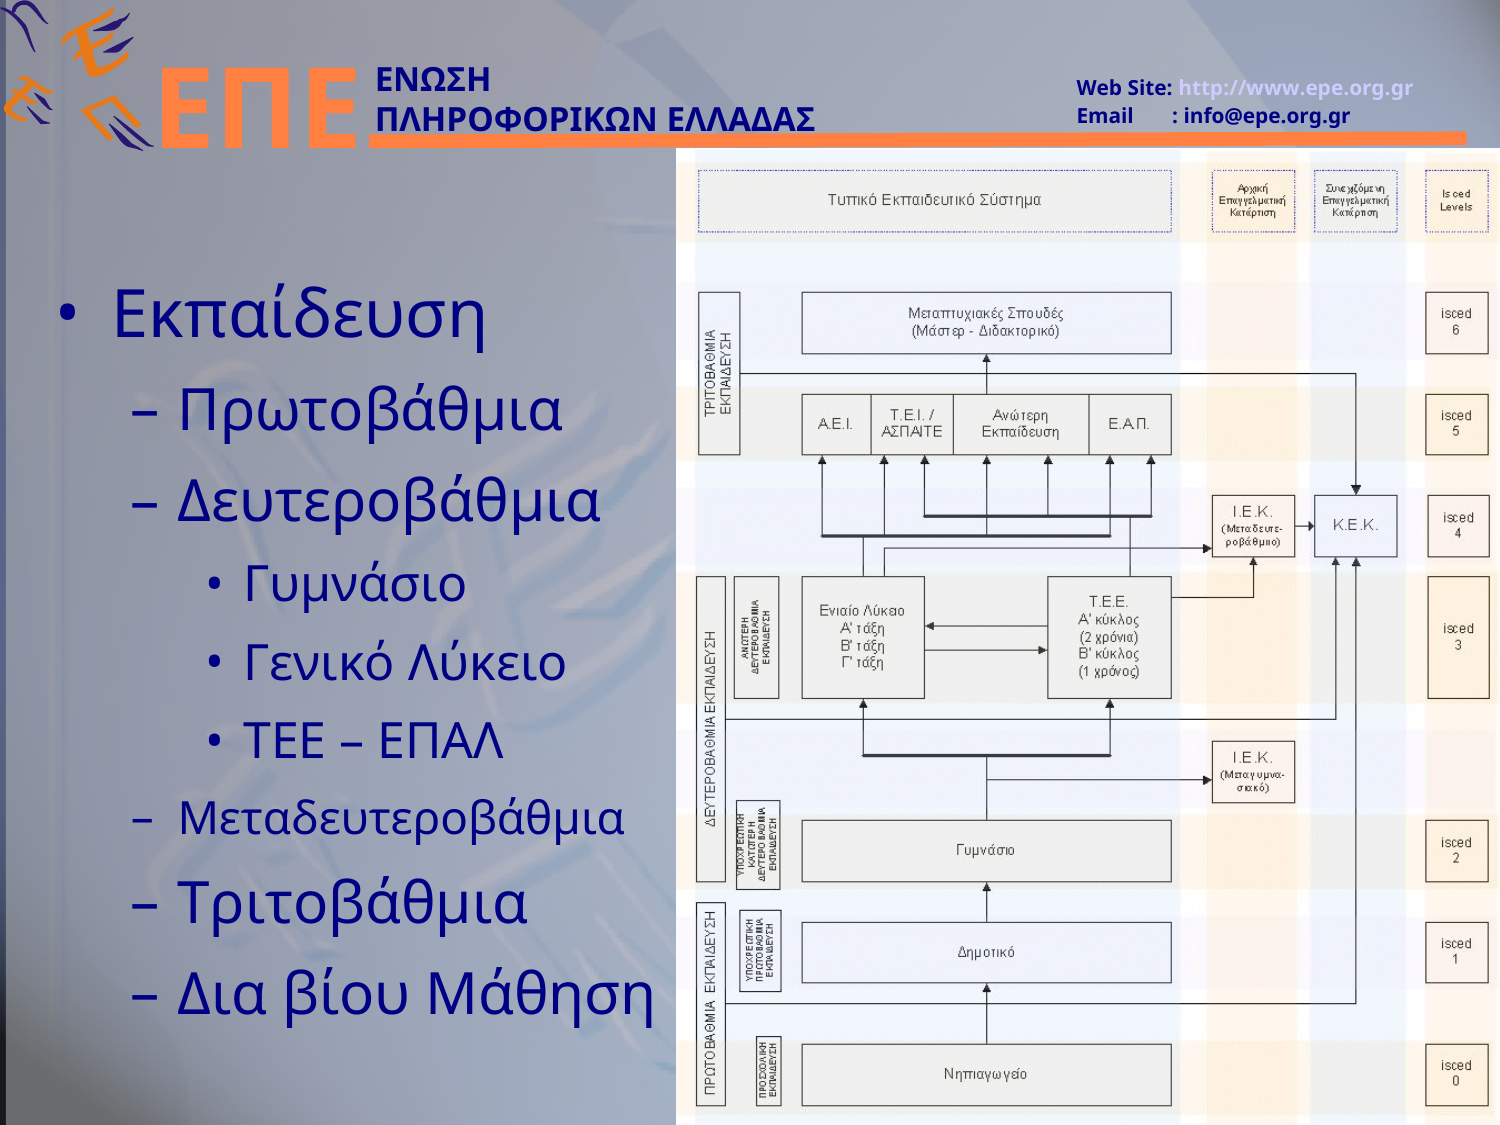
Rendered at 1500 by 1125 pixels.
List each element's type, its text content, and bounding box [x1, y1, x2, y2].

picture [676, 148, 1500, 1125]
list Εκπαίδευση Πρωτοβάθμια Δευτεροβάθμια Γυμνάσιο Γενικό Λύκειο ΤΕΕ – ΕΠΑΛ Μεταδευτεροβάθμια Τριτοβάθμια Δια βίου Μάθηση [41, 254, 676, 1035]
